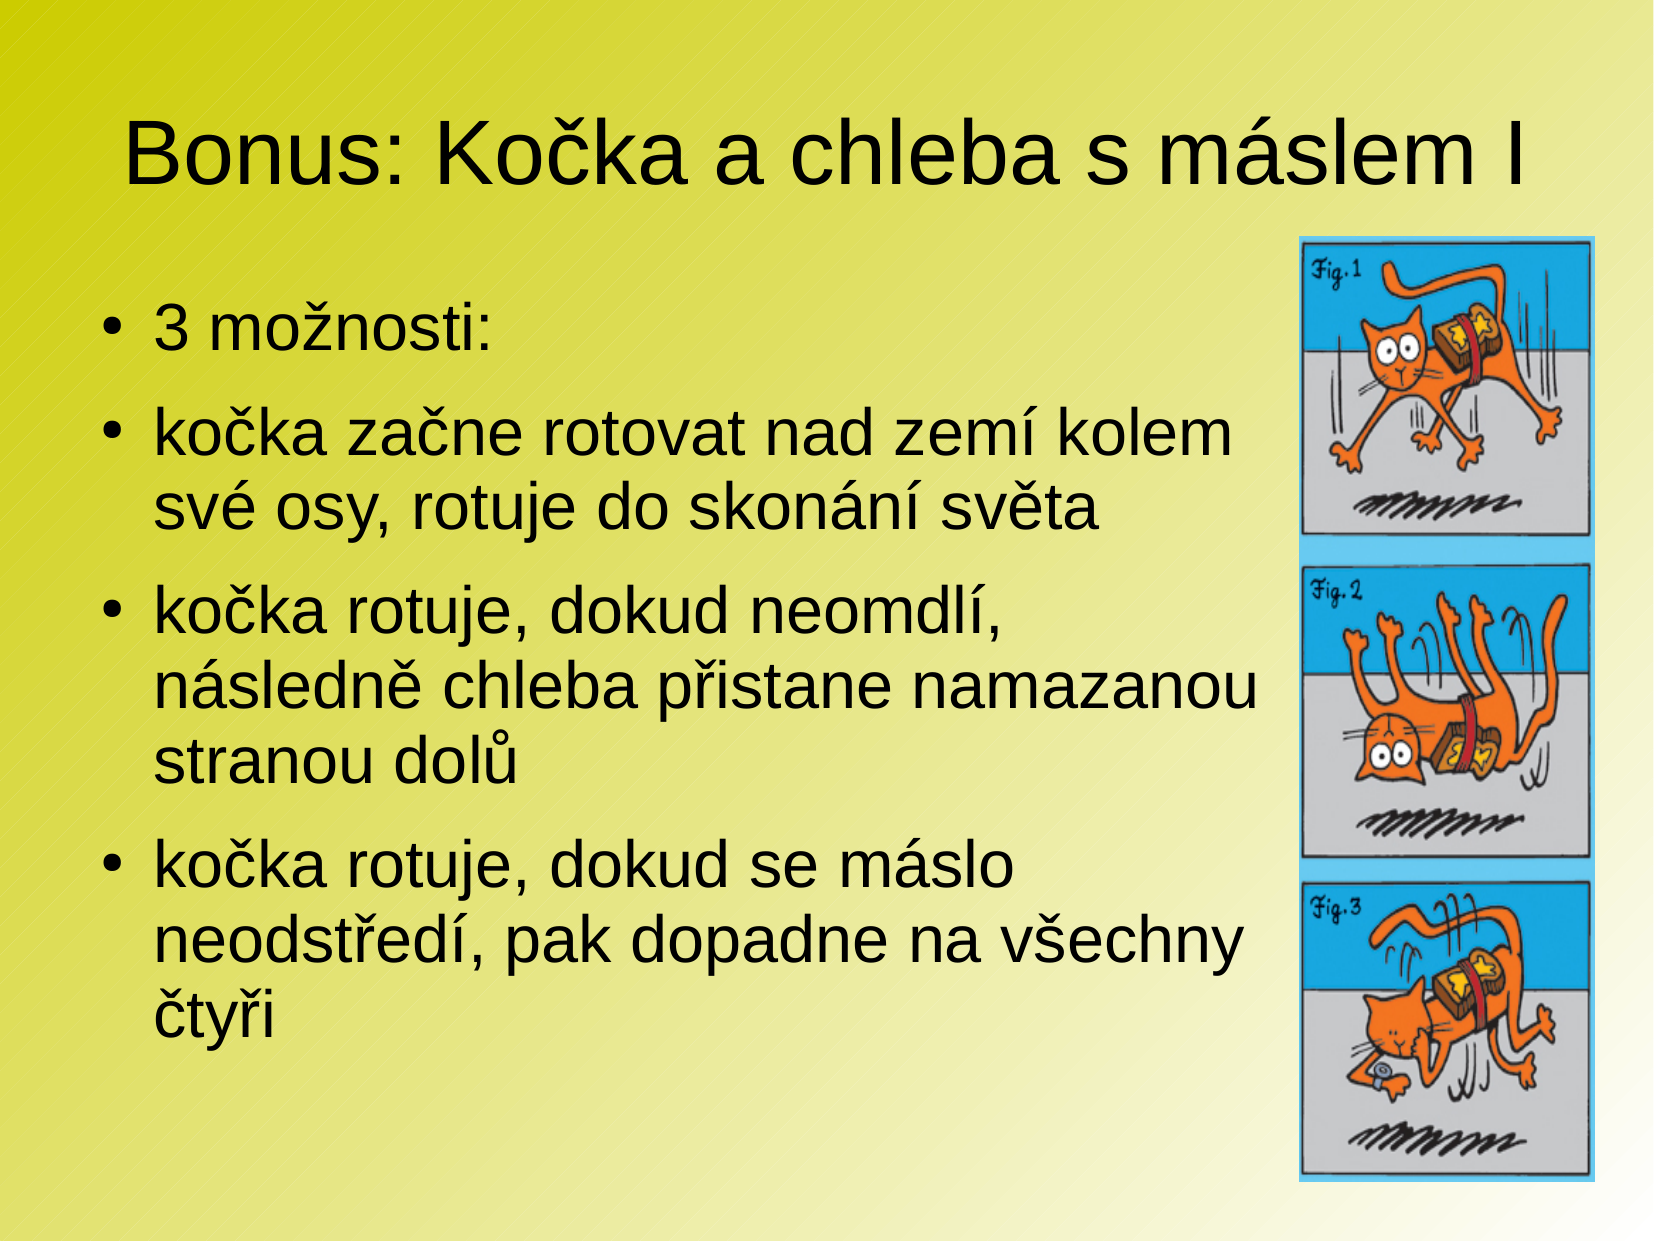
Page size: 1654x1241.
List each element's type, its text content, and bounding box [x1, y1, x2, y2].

title Bonus: Kočka a chleba s máslem I [82, 49, 1571, 257]
list 3 možnosti: kočka začne rotovat nad zemí kolem své osy, rotuje do skonání světa kočka rotuje, dokud neomdlí, následně chleba přistane namazanou stranou dolů kočka rotuje, dokud se máslo neodstředí, pak dopadne na všechny čtyři [82, 290, 1270, 1109]
picture [1299, 236, 1595, 1182]
